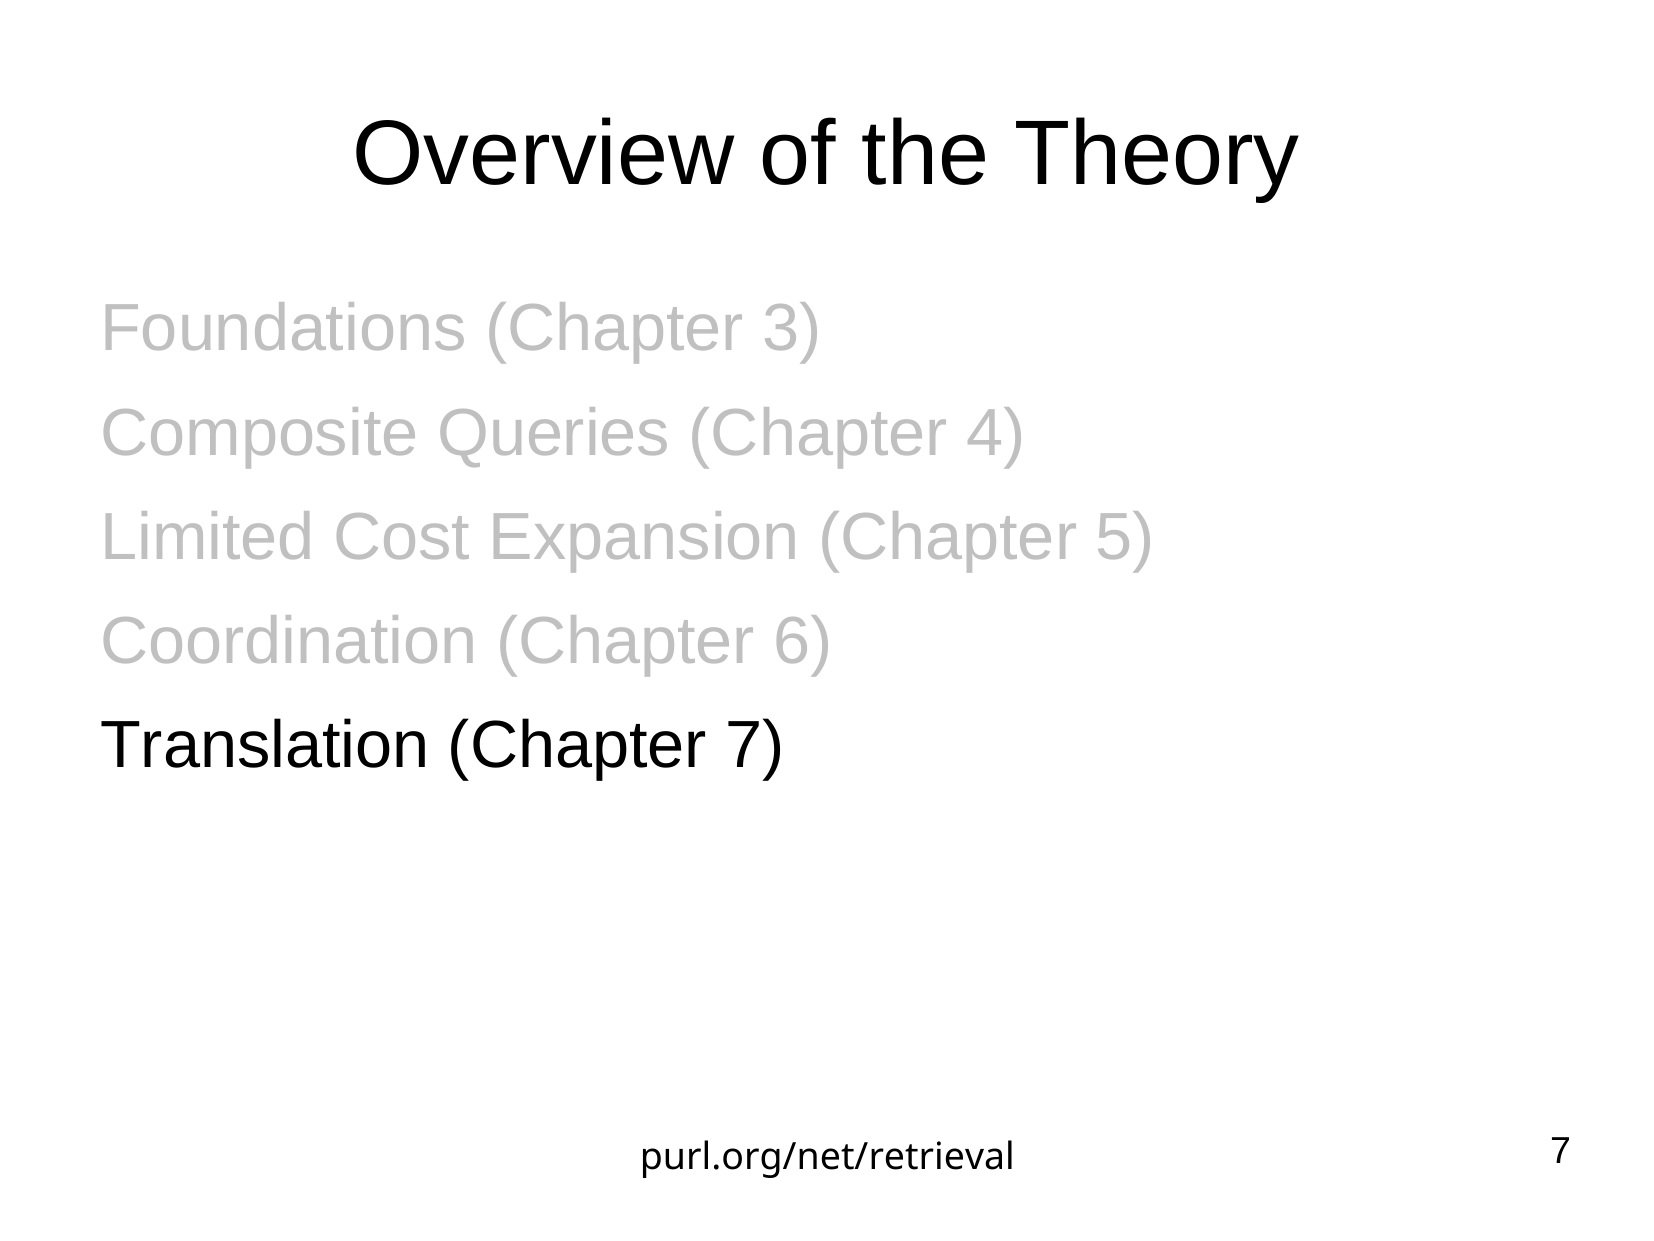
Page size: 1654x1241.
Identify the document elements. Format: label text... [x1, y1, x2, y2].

title Overview of the Theory [82, 49, 1571, 257]
list Foundations (Chapter 3) Composite Queries (Chapter 4) Limited Cost Expansion (Chapter 5) Coordination (Chapter 6) Translation (Chapter 7) [82, 290, 1571, 1109]
